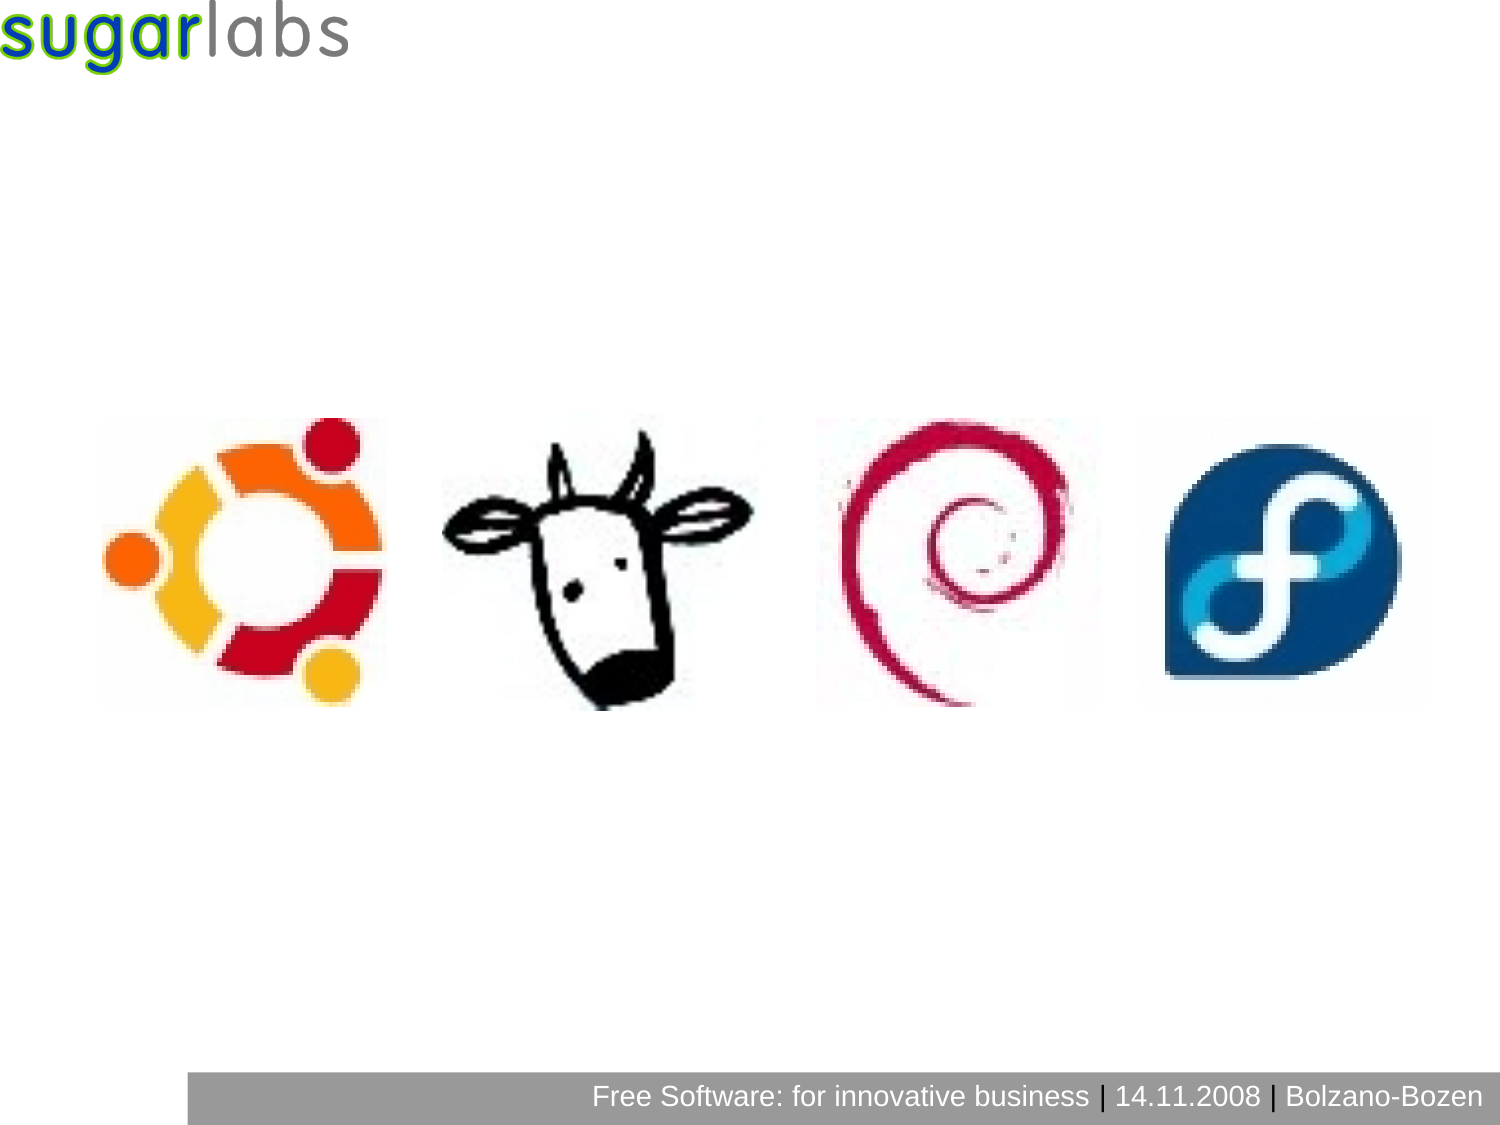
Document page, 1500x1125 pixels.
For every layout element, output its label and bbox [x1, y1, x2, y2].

picture [102, 418, 387, 707]
picture [1139, 418, 1429, 707]
picture [0, 0, 348, 75]
picture [442, 413, 763, 712]
picture [816, 418, 1101, 707]
